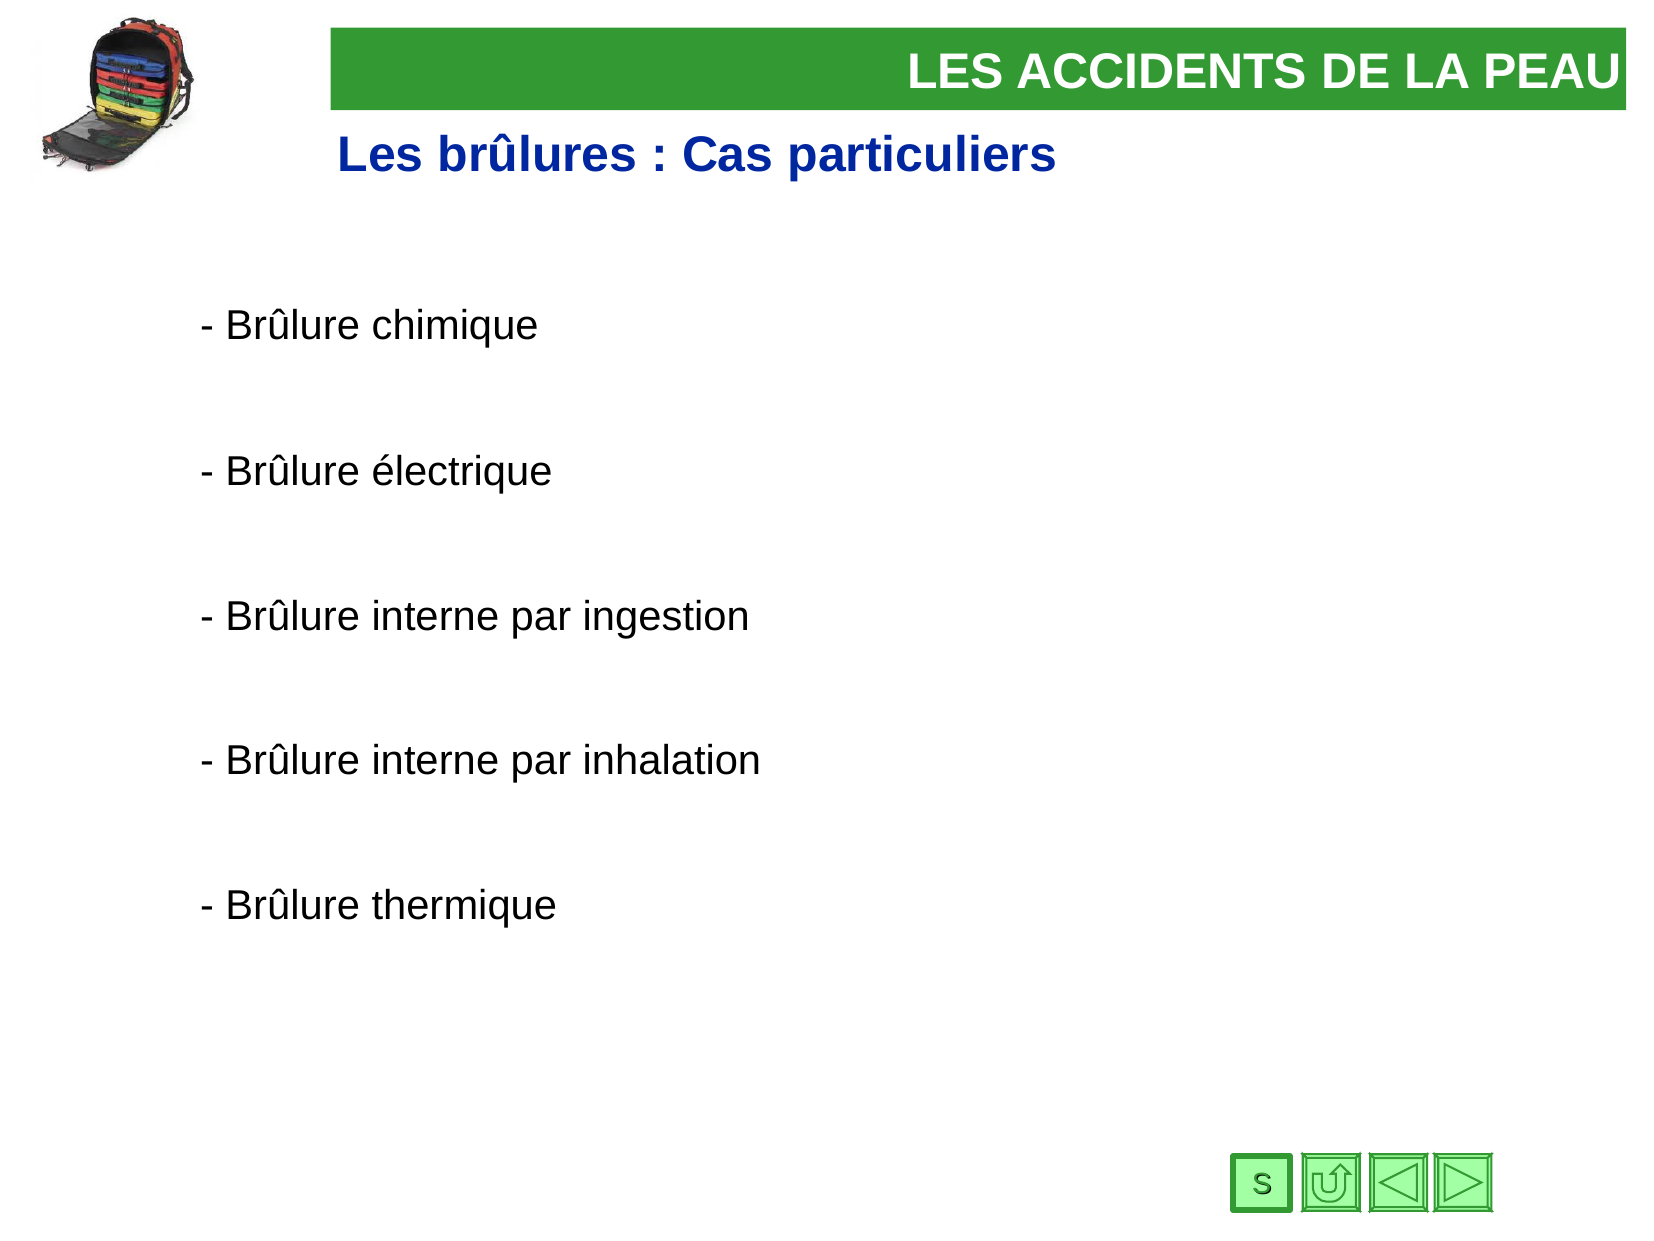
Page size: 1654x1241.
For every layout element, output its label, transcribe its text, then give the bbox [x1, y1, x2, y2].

text_box - Brûlure chimique - Brûlure électrique - Brûlure interne par ingestion - Brûlure interne par inhalation - Brûlure thermique [185, 294, 1524, 937]
title LES ACCIDENTS DE LA PEAU [334, 35, 1622, 107]
picture [29, 5, 201, 183]
title Les brûlures : Cas particuliers [322, 118, 1619, 201]
